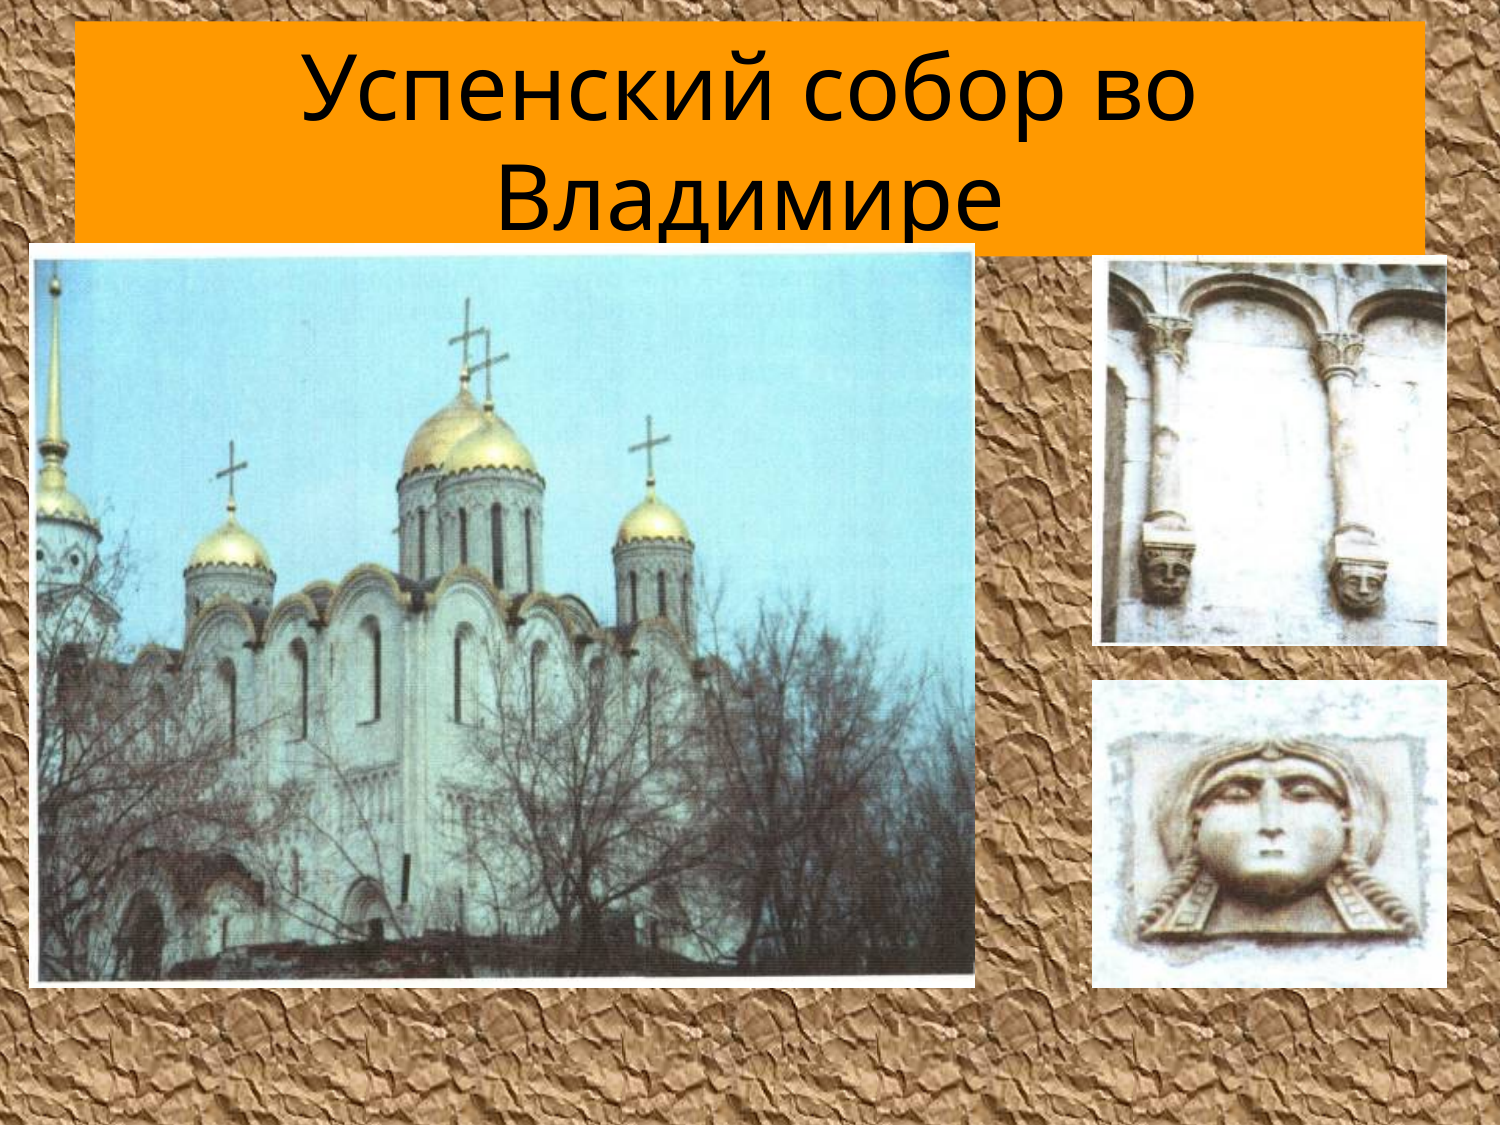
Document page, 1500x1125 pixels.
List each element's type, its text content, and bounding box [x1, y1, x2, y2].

picture [0, 0, 1500, 1125]
text_box [1092, 680, 1447, 988]
text_box [1092, 255, 1447, 646]
text_box [29, 243, 975, 988]
title Успенский собор во Владимире [75, 21, 1426, 257]
